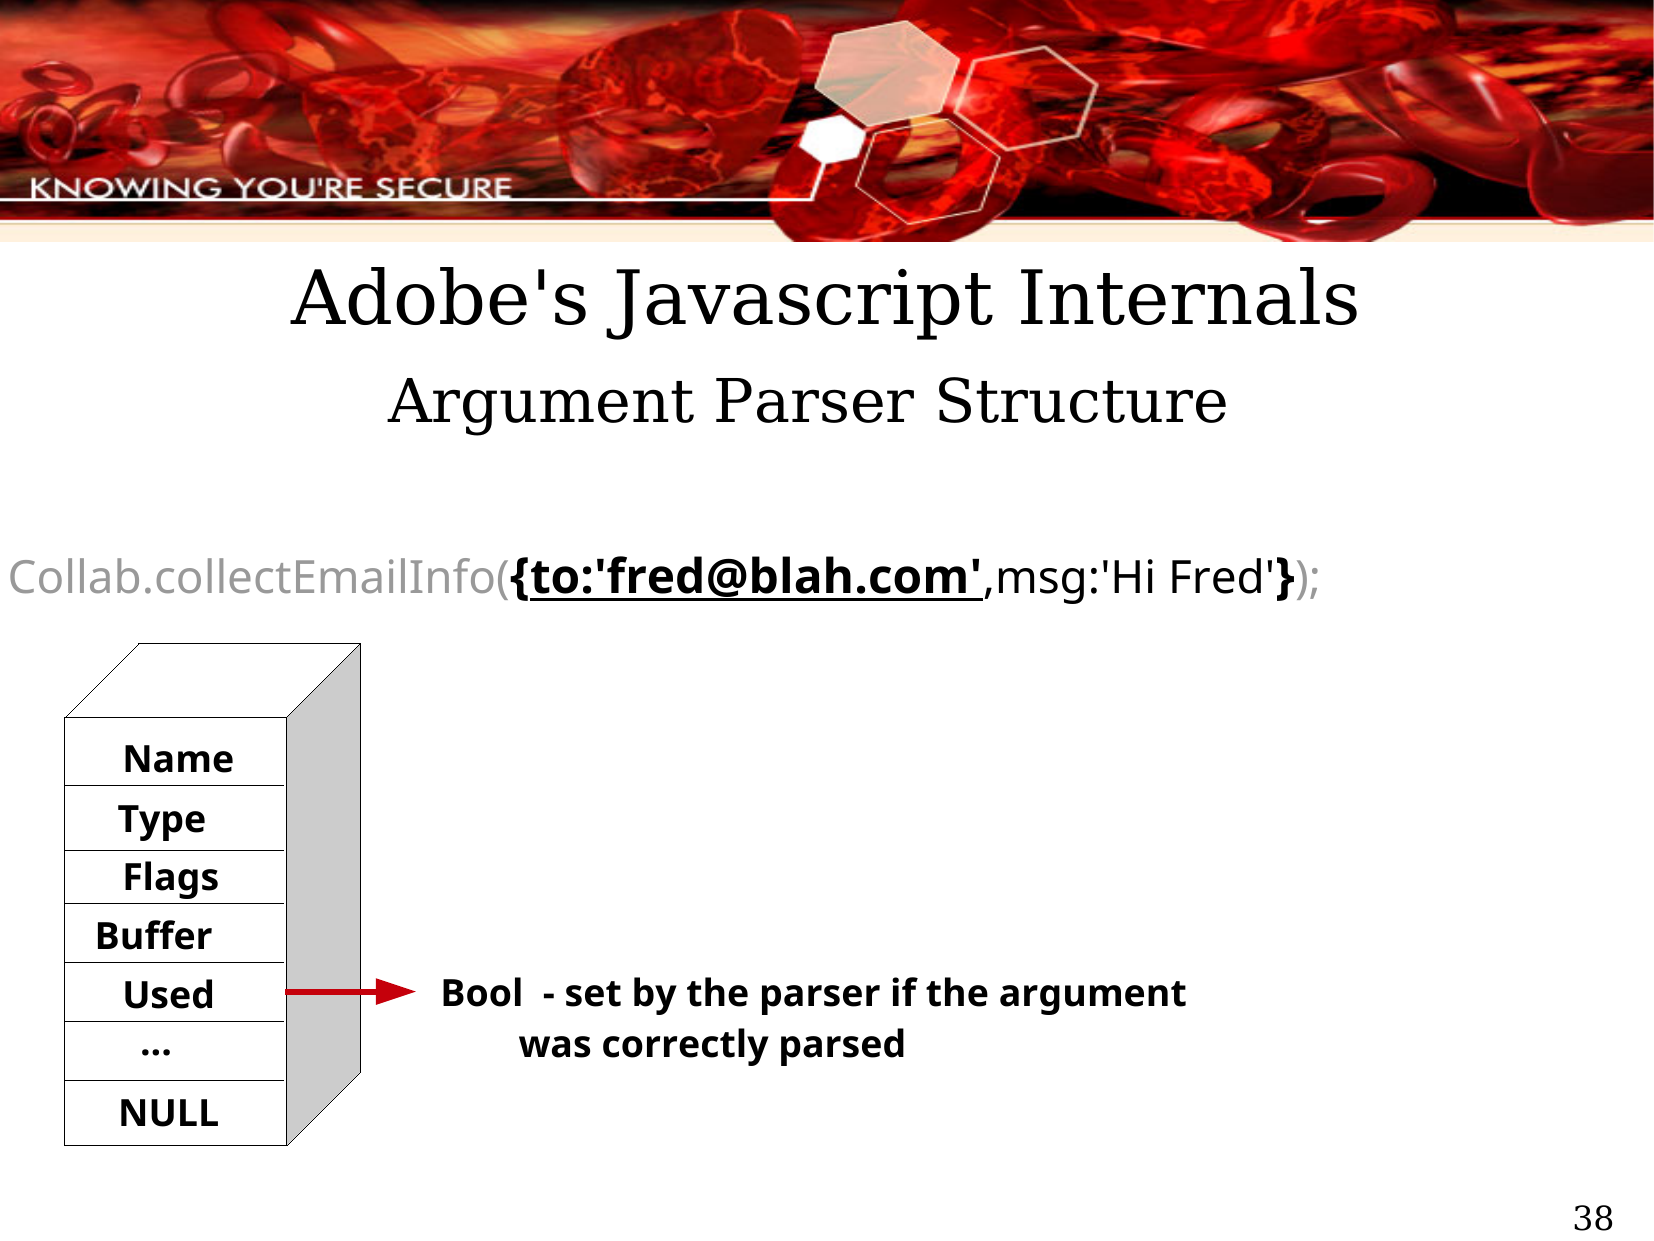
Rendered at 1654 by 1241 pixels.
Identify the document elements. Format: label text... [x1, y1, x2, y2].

text_box [64, 786, 122, 850]
text_box Collab.collectEmailInfo({to:'fred@blah.com',msg:'Hi Fred'}); [4, 537, 1649, 622]
text_box Bool - set by the parser if the argument was correctly parsed [440, 966, 1492, 1083]
picture [0, 0, 1654, 195]
text_box [64, 904, 122, 962]
text_box Flags [122, 850, 239, 909]
text_box Name [122, 732, 243, 792]
title Adobe's Javascript Internals [0, 195, 1654, 403]
text_box Argument Parser Structure [388, 366, 1231, 437]
text_box ... [139, 1015, 212, 1075]
text_box Used [122, 968, 230, 1027]
text_box Buffer [94, 909, 252, 968]
text_box [64, 851, 122, 903]
text_box Type [117, 792, 230, 851]
text_box [64, 963, 122, 1021]
text_box NULL [118, 1086, 241, 1145]
text_box [64, 643, 361, 1146]
